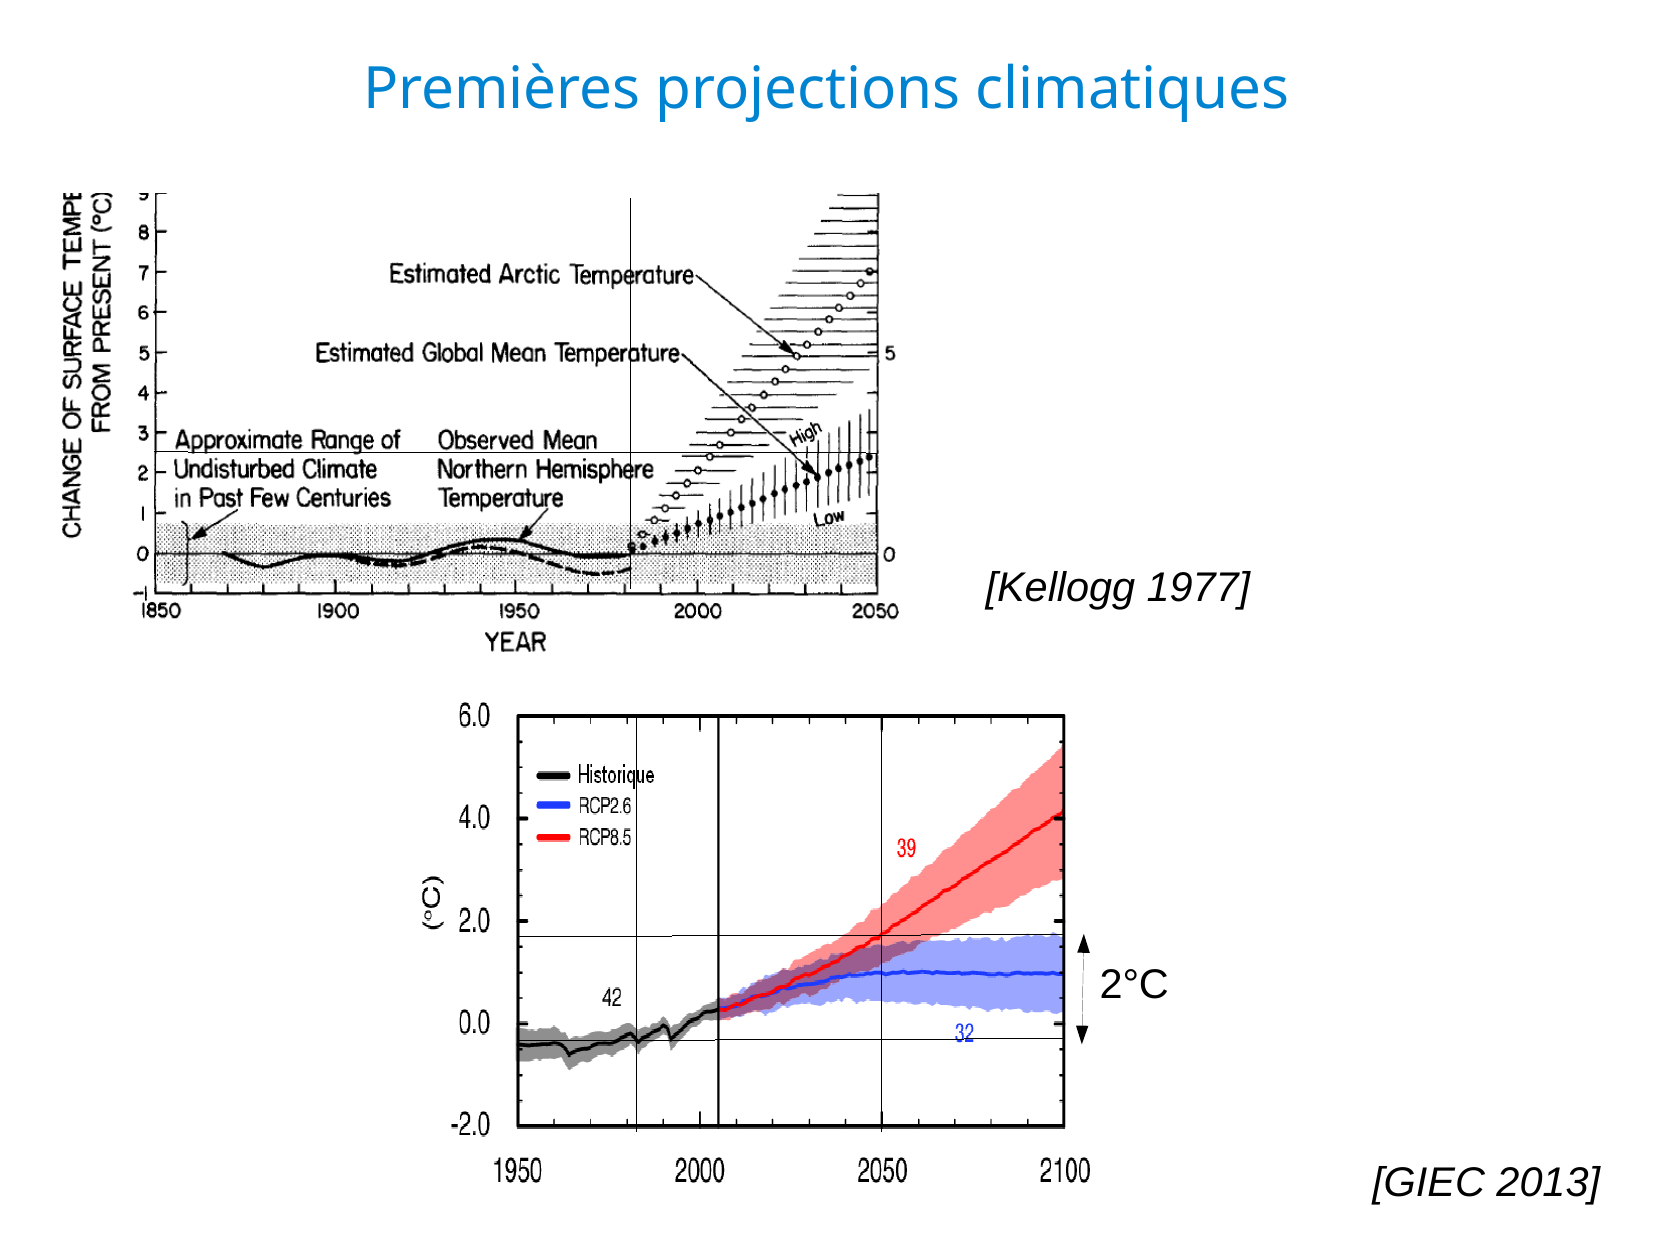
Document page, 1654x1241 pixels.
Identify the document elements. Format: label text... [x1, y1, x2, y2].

title Premières projections climatiques [82, 11, 1571, 169]
picture [37, 193, 920, 654]
text_box 2°C [1084, 953, 1193, 1016]
picture [400, 663, 1092, 1216]
text_box [GIEC 2013] [1221, 1152, 1616, 1215]
text_box [Kellogg 1977] [970, 556, 1495, 620]
